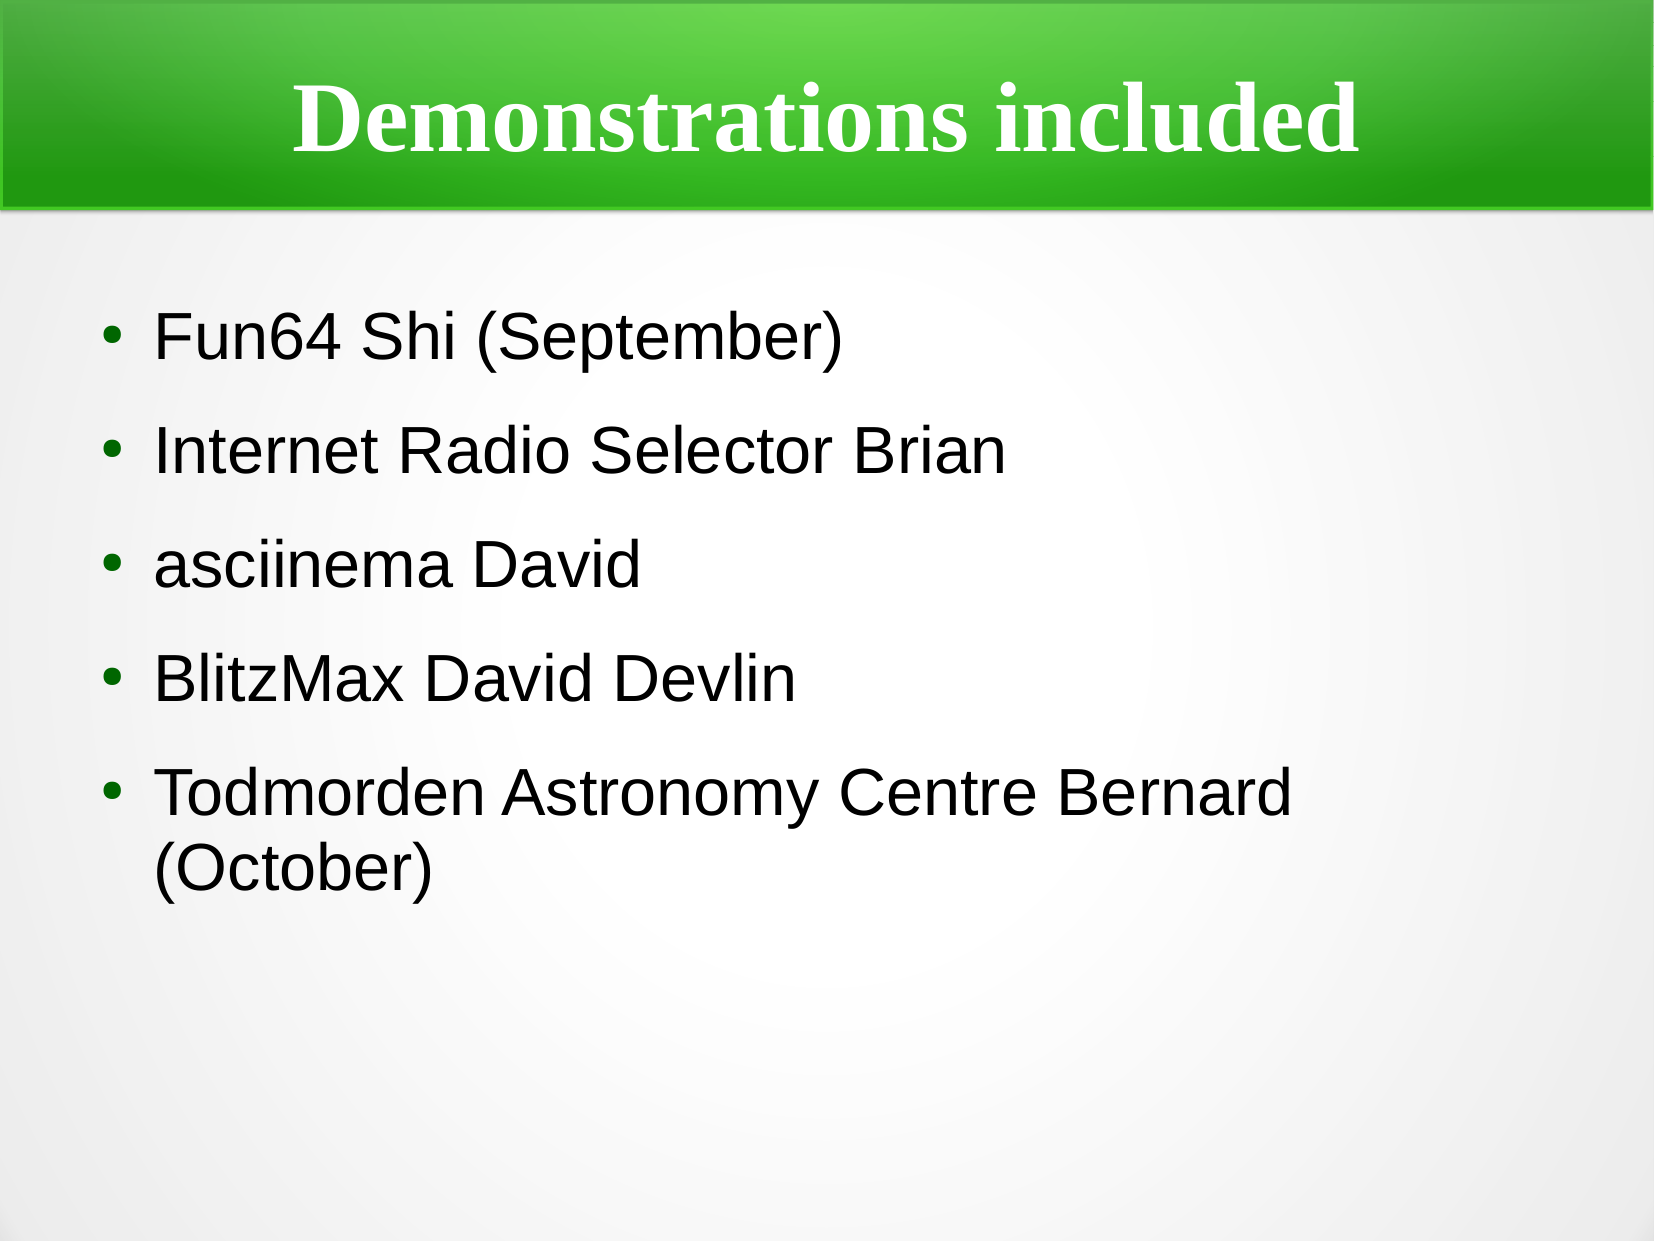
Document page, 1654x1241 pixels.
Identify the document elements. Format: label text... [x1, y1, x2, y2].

title Demonstrations included [82, 45, 1571, 192]
list Fun64 Shi (September) Internet Radio Selector Brian asciinema David BlitzMax David Devlin Todmorden Astronomy Centre Bernard (October) [82, 299, 1571, 1019]
